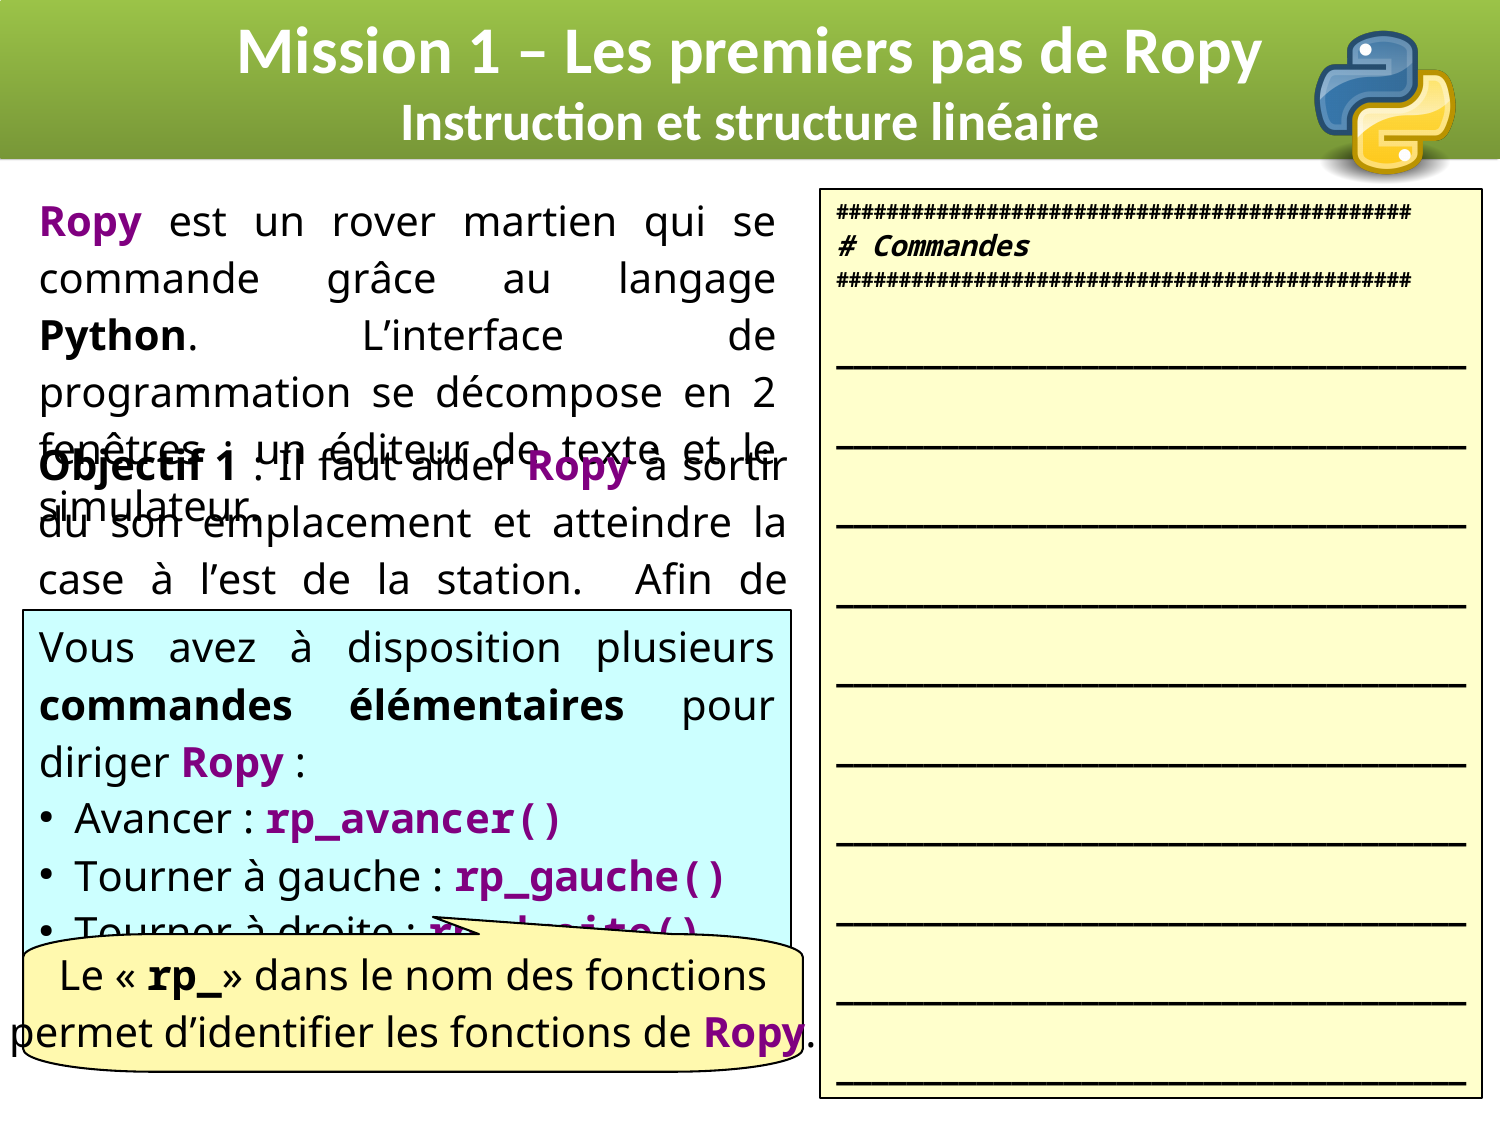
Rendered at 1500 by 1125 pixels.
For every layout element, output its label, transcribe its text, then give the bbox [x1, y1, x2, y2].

text_box Vous avez à disposition plusieurs commandes élémentaires pour diriger Ropy : Avancer : rp_avancer() Tourner à gauche : rp_gauche() Tourner à droite : rp_droite() Marquer la case : rp_marquer() [23, 609, 791, 921]
text_box Mission 1 – Les premiers pas de Ropy Instruction et structure linéaire [0, 0, 1500, 159]
text_box Objectif 1 : Il faut aider Ropy à sortir du son emplacement et atteindre la case à l’est de la station. Afin de visualiser le trajet, il faudra marquer les cases. [23, 428, 803, 610]
picture [1305, 27, 1465, 188]
text_box ############################################## # Commandes ############################################## ____________________________________ ____________________________________ ____________________________________ ____________________________________ ____________________________________ ____________________________________ ____________________________________ ____________________________________ ____________________________________ ____________________________________ ____________________________________ ____________________________________ ____________________________________ ____________________________________ [820, 188, 1483, 1099]
text_box Ropy est un rover martien qui se commande grâce au langage Python. L’interface de programmation se décompose en 2 fenêtres : un éditeur de texte et le simulateur. [23, 184, 792, 408]
text_box Le « rp_» dans le nom des fonctions permet d’identifier les fonctions de Ropy. [23, 916, 803, 1072]
